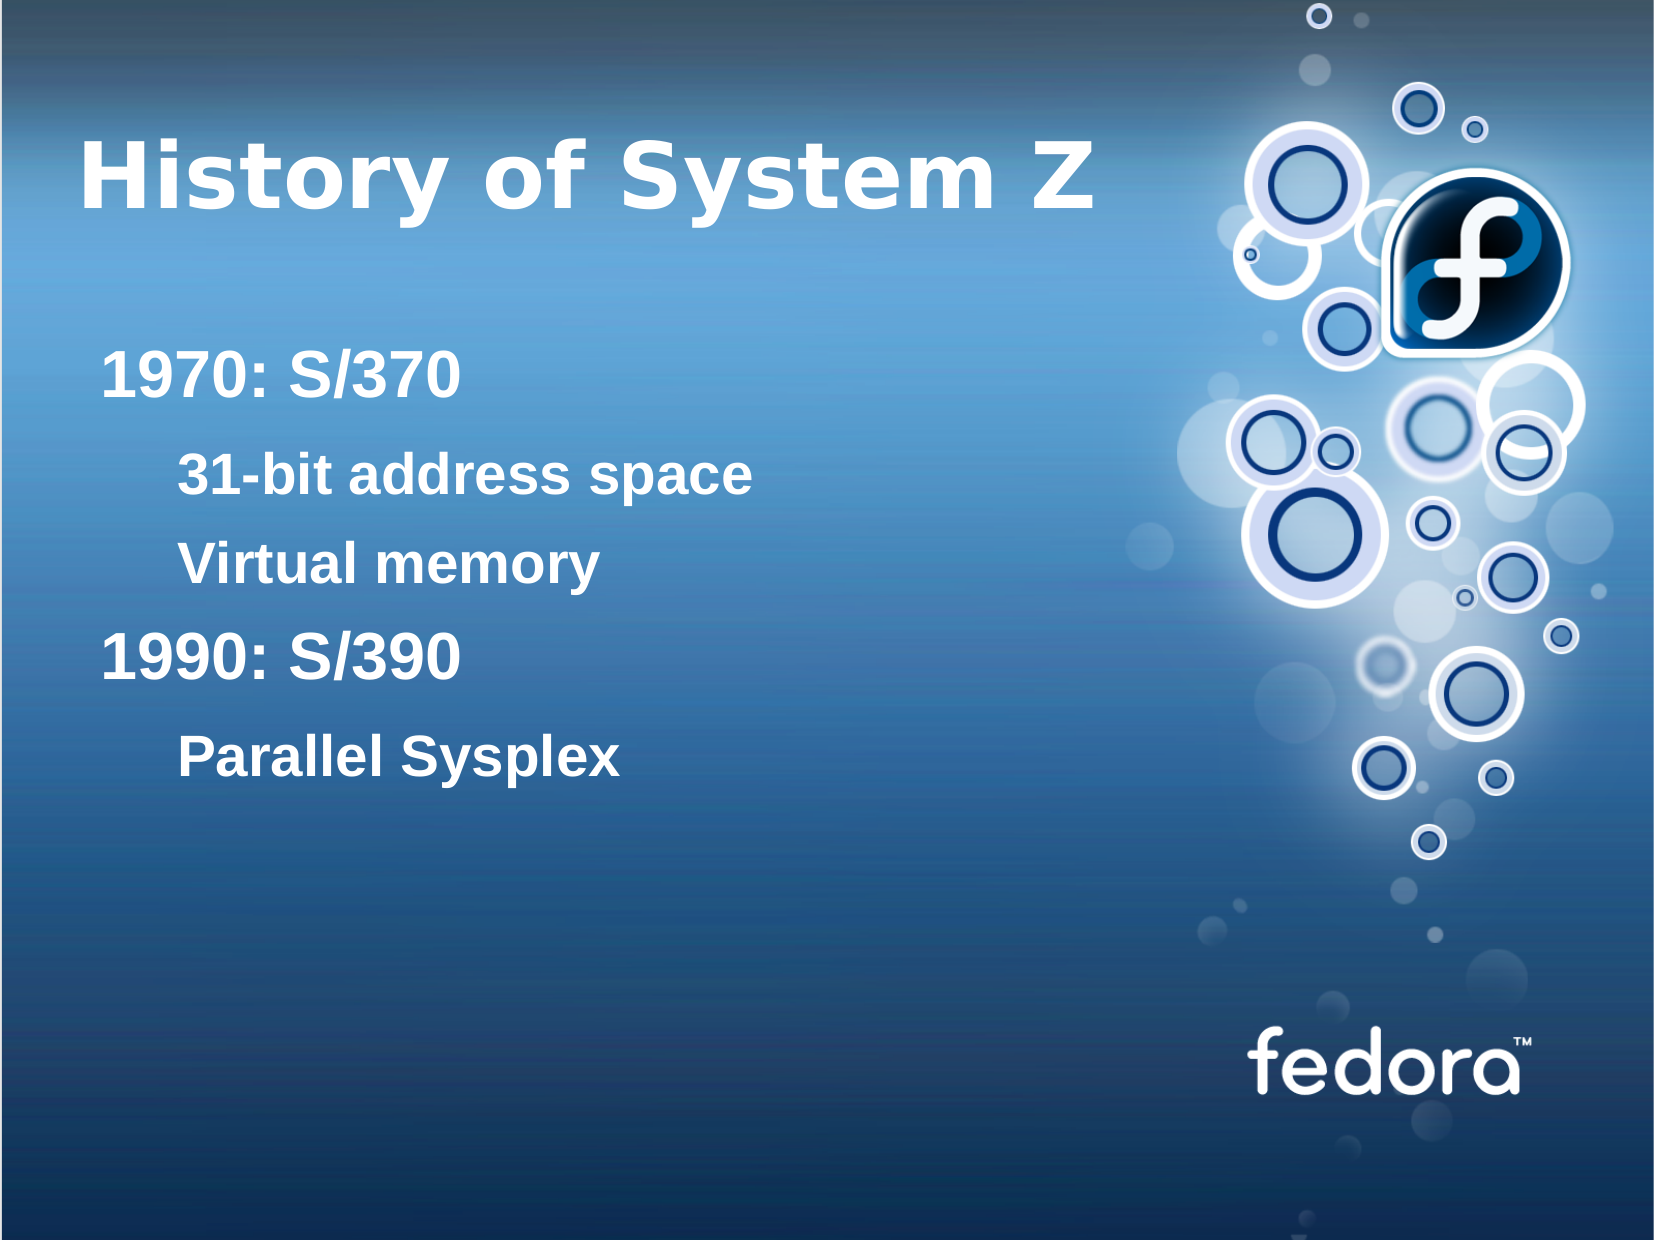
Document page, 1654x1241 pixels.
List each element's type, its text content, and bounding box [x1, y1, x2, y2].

list 1970: S/370 31-bit address space Virtual memory 1990: S/390 Parallel Sysplex [82, 337, 1388, 1142]
title History of System Z [76, 80, 1565, 273]
picture [1, 0, 1654, 1240]
